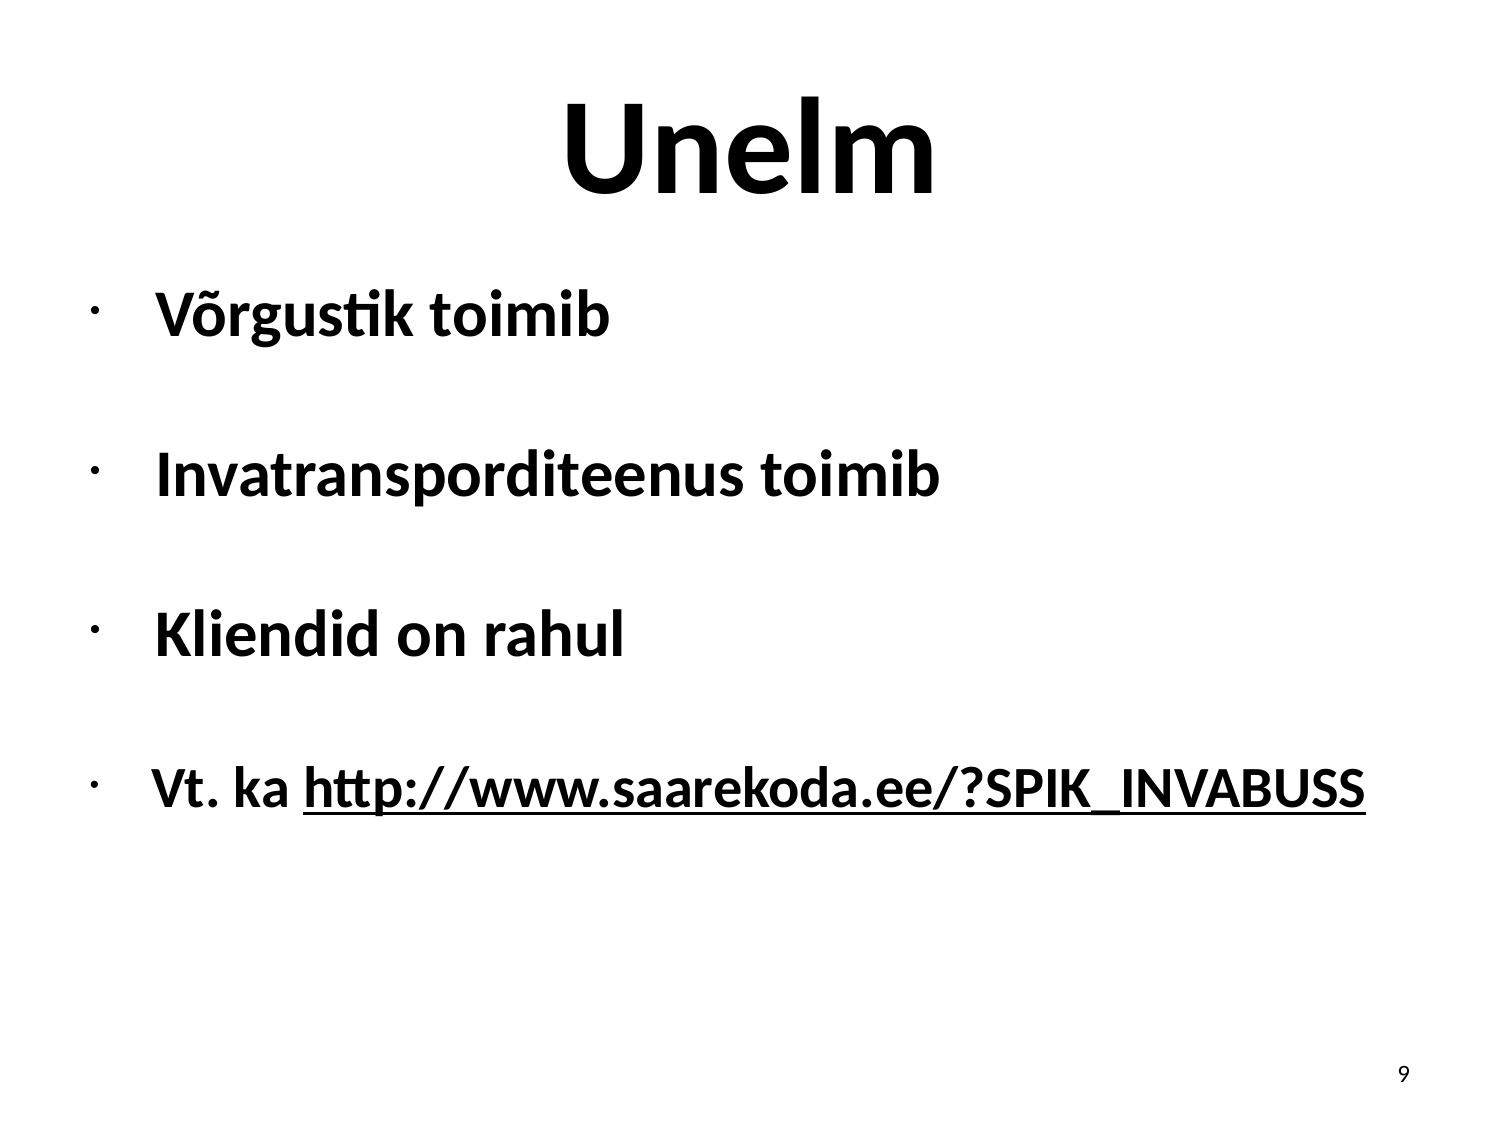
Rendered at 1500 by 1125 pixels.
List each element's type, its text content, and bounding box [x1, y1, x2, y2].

text_box Võrgustik toimib Invatransporditeenus toimib Kliendid on rahul Vt. ka http://www.saarekoda.ee/?SPIK_INVABUSS [75, 262, 1425, 1005]
text_box Unelm [75, 45, 1425, 233]
text_box <number> [1074, 1042, 1425, 1103]
